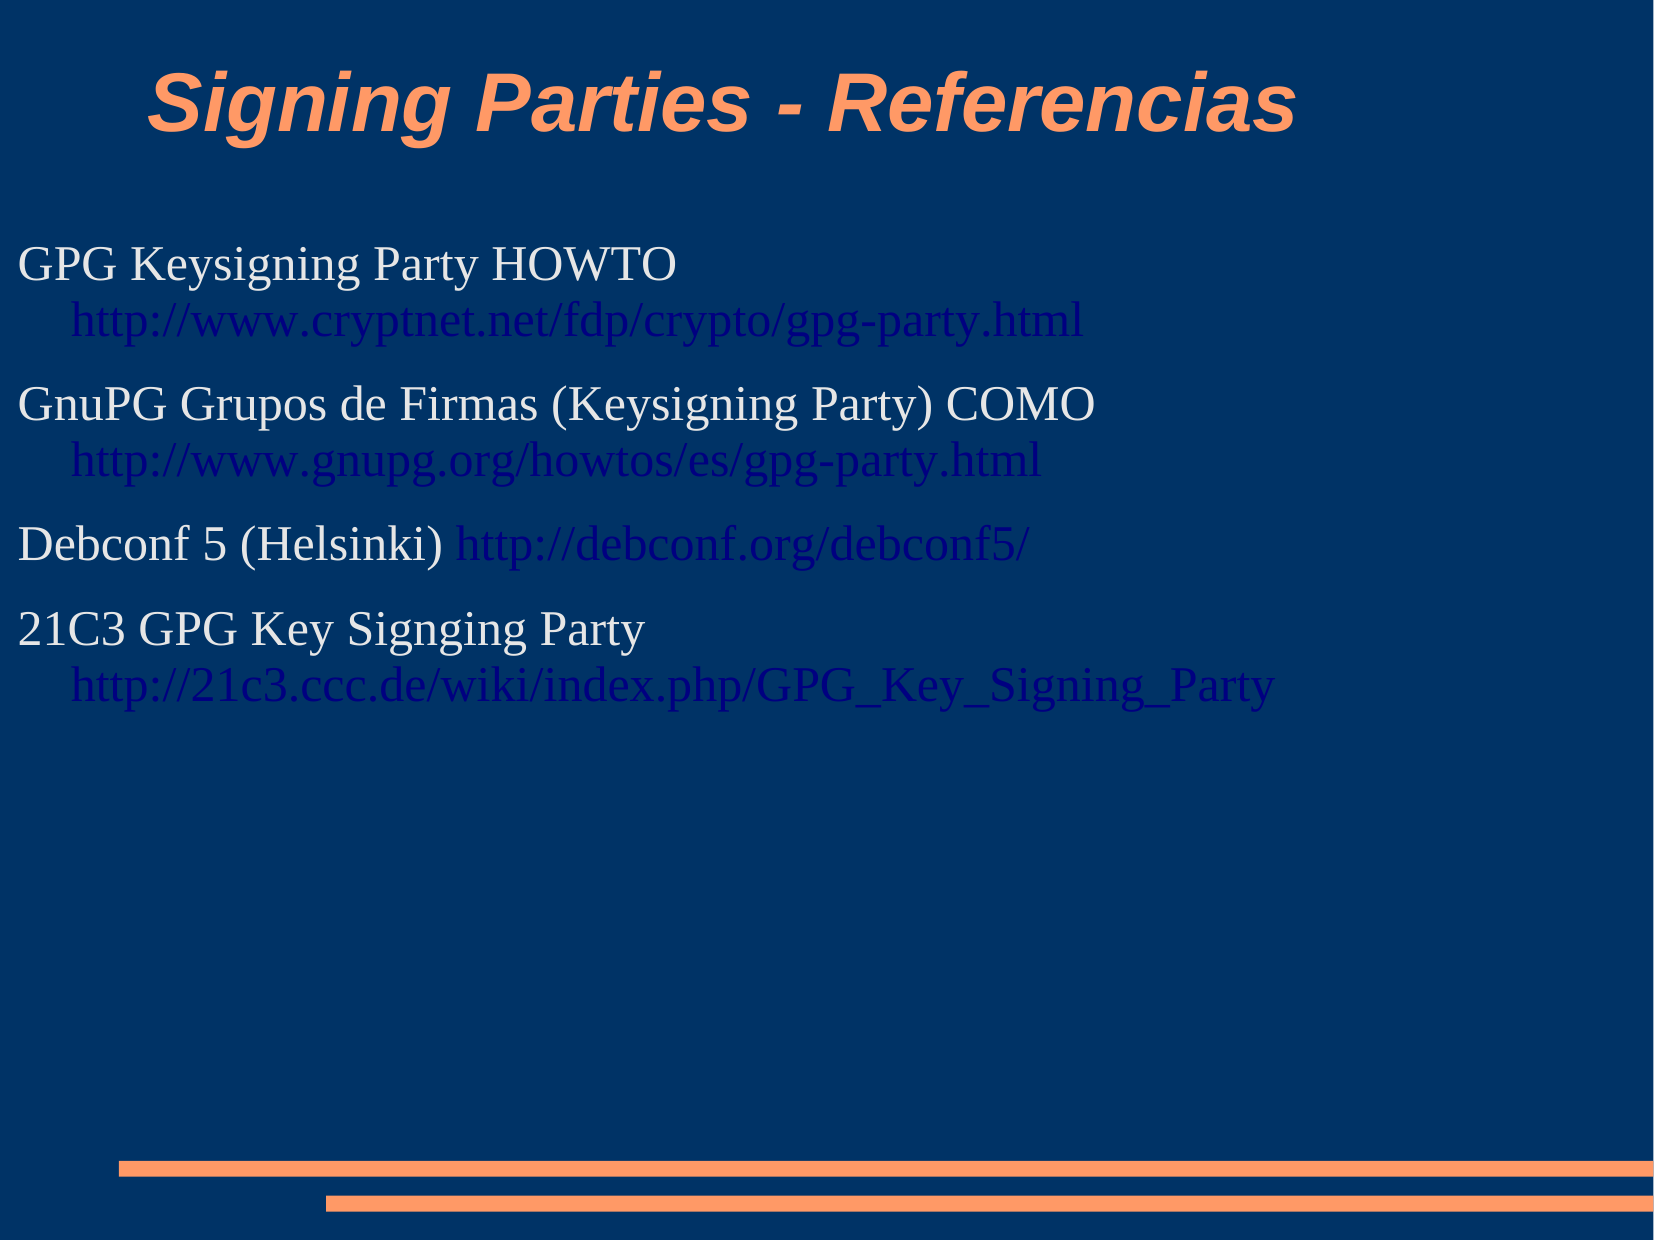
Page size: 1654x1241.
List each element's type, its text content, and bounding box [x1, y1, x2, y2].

list GPG Keysigning Party HOWTO http://www.cryptnet.net/fdp/crypto/gpg-party.html GnuPG Grupos de Firmas (Keysigning Party) COMO http://www.gnupg.org/howtos/es/gpg-party.html Debconf 5 (Helsinki) http://debconf.org/debconf5/ 21C3 GPG Key Signging Party http://21c3.ccc.de/wiki/index.php/GPG_Key_Signing_Party [0, 236, 1625, 1182]
title Signing Parties - Referencias [88, 0, 1501, 207]
